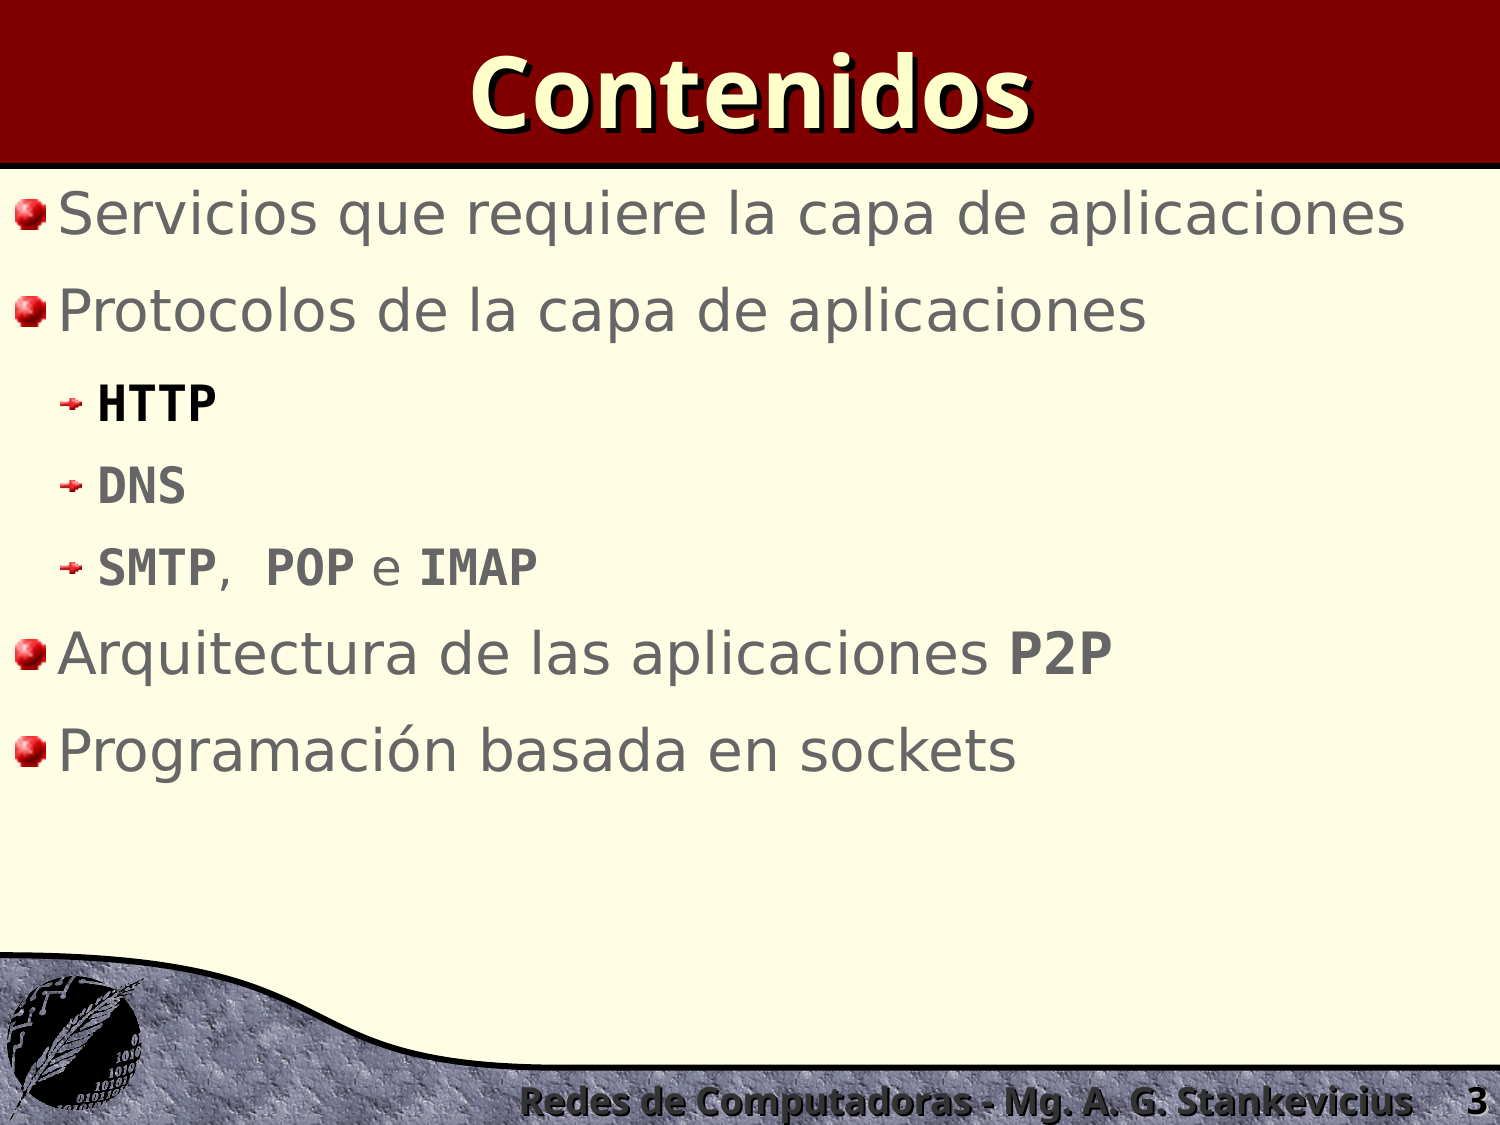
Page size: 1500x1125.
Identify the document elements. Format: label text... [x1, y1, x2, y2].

picture [1047, 1100, 1054, 1110]
picture [790, 1100, 795, 1110]
title Contenidos [15, 5, 1485, 160]
picture [0, 959, 1500, 1125]
list Servicios que requiere la capa de aplicaciones Protocolos de la capa de aplicaciones HTTP DNS SMTP, POP e IMAP Arquitectura de las aplicaciones P2P Programación basada en sockets [0, 180, 1500, 922]
